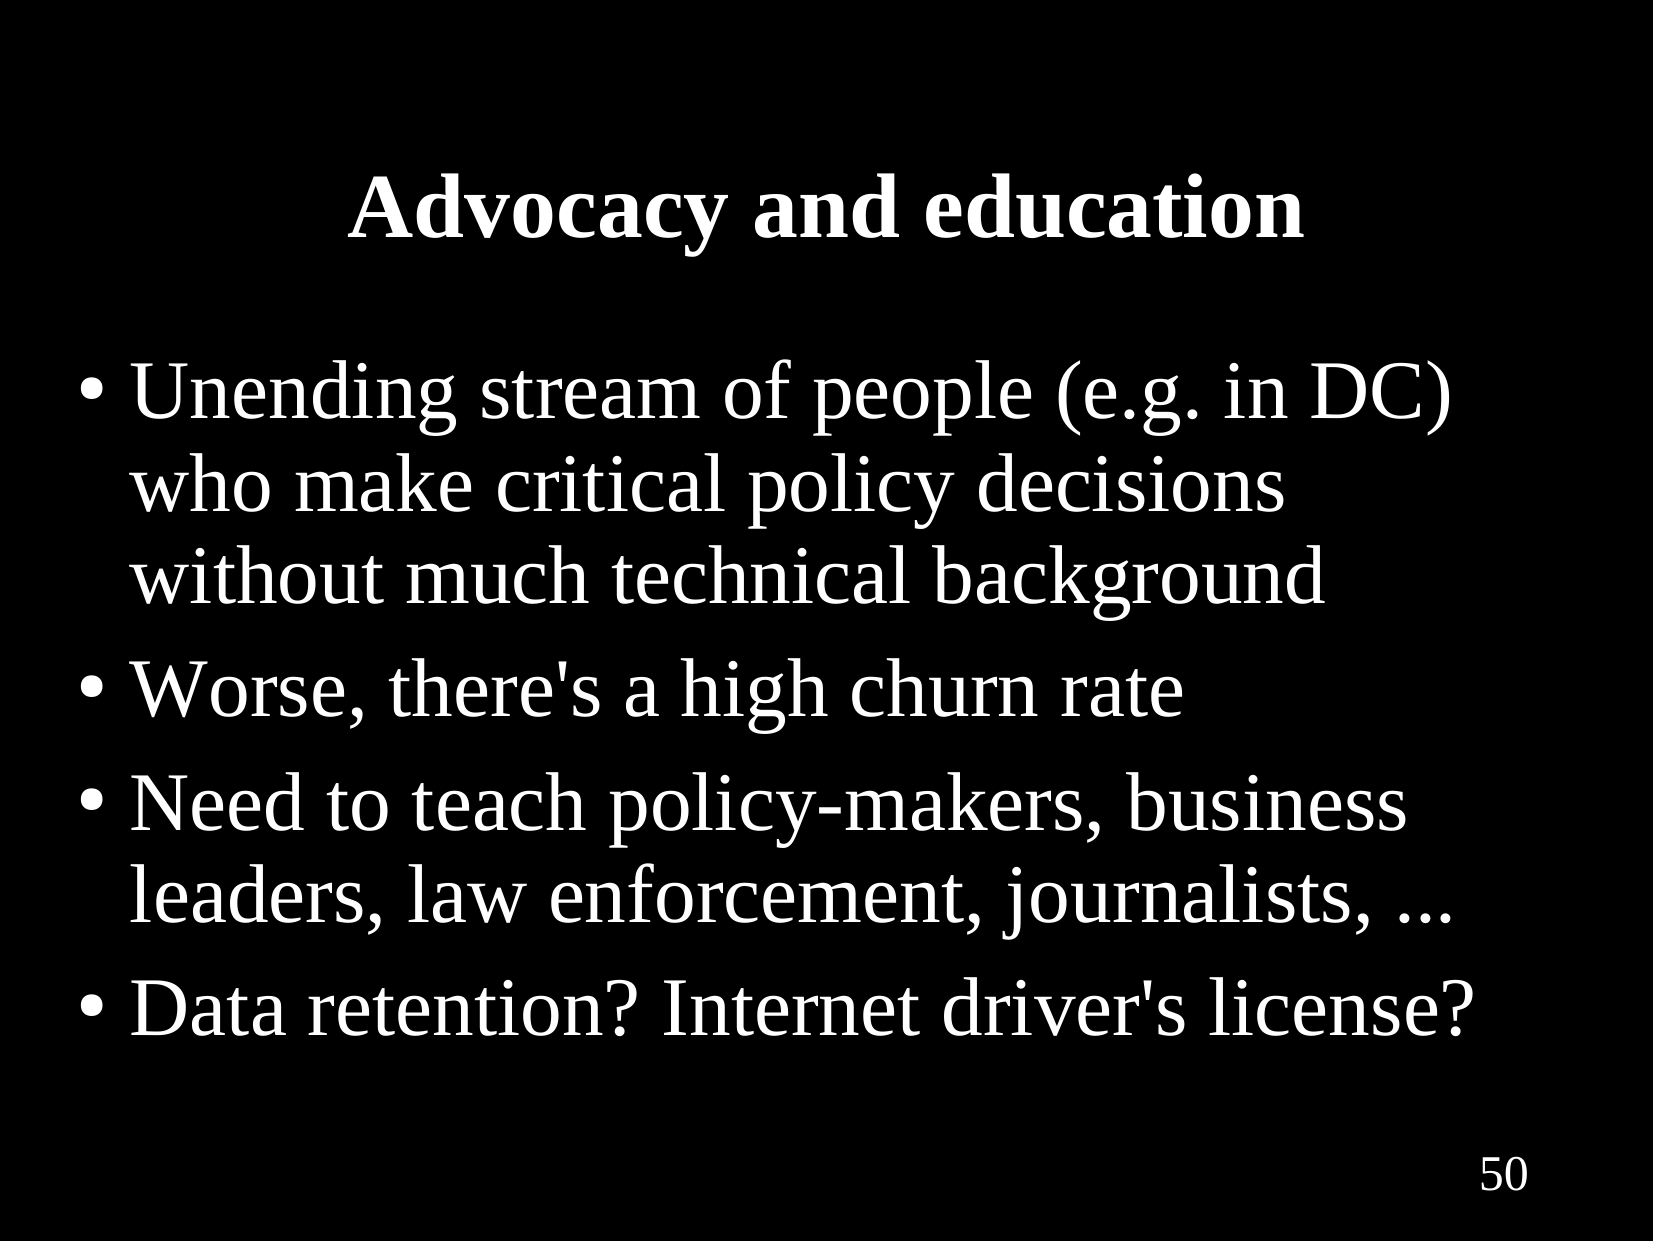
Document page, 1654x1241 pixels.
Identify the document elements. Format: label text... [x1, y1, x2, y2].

list Unending stream of people (e.g. in DC) who make critical policy decisions without much technical background Worse, there's a high churn rate Need to teach policy-makers, business leaders, law enforcement, journalists, ... Data retention? Internet driver's license? [59, 344, 1534, 1127]
title Advocacy and education [121, 102, 1534, 311]
